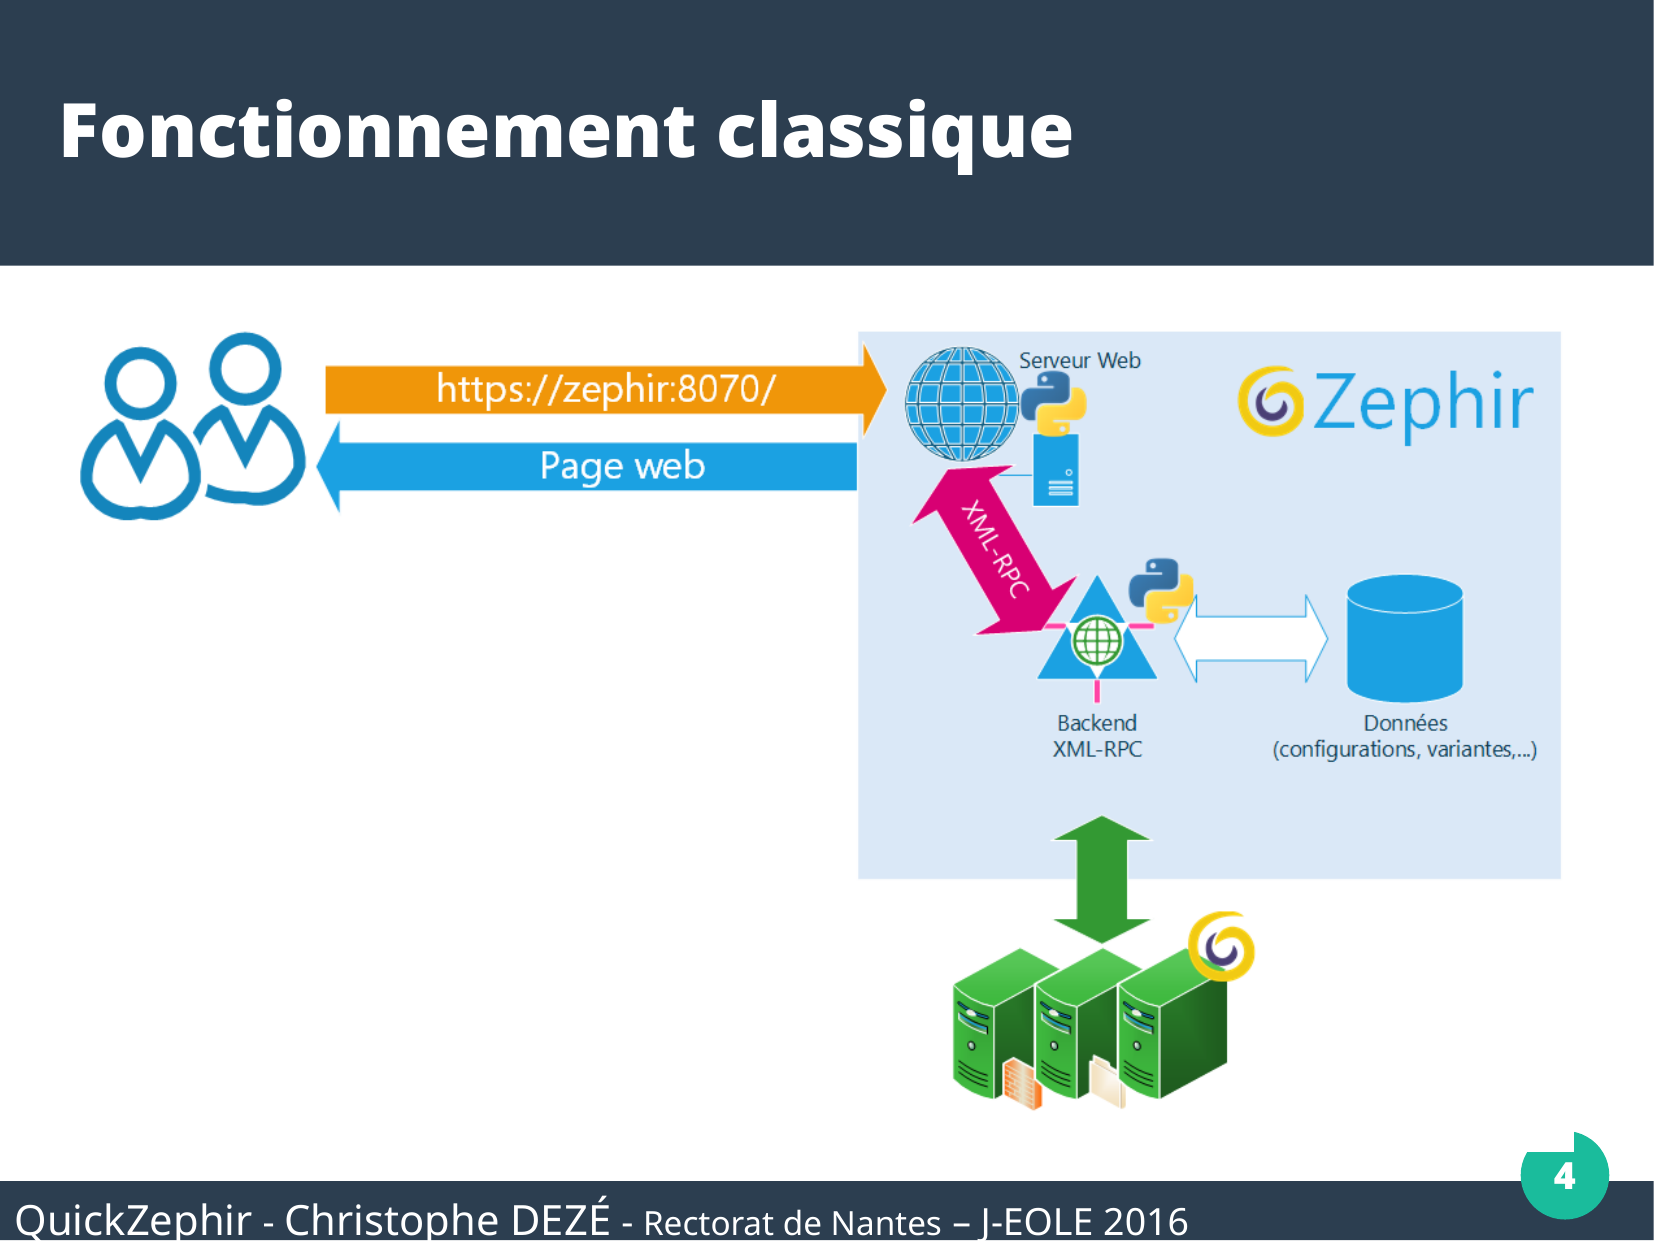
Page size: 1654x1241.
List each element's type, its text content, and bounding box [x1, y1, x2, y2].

title Fonctionnement classique [59, 49, 1595, 207]
picture [79, 324, 1574, 1152]
